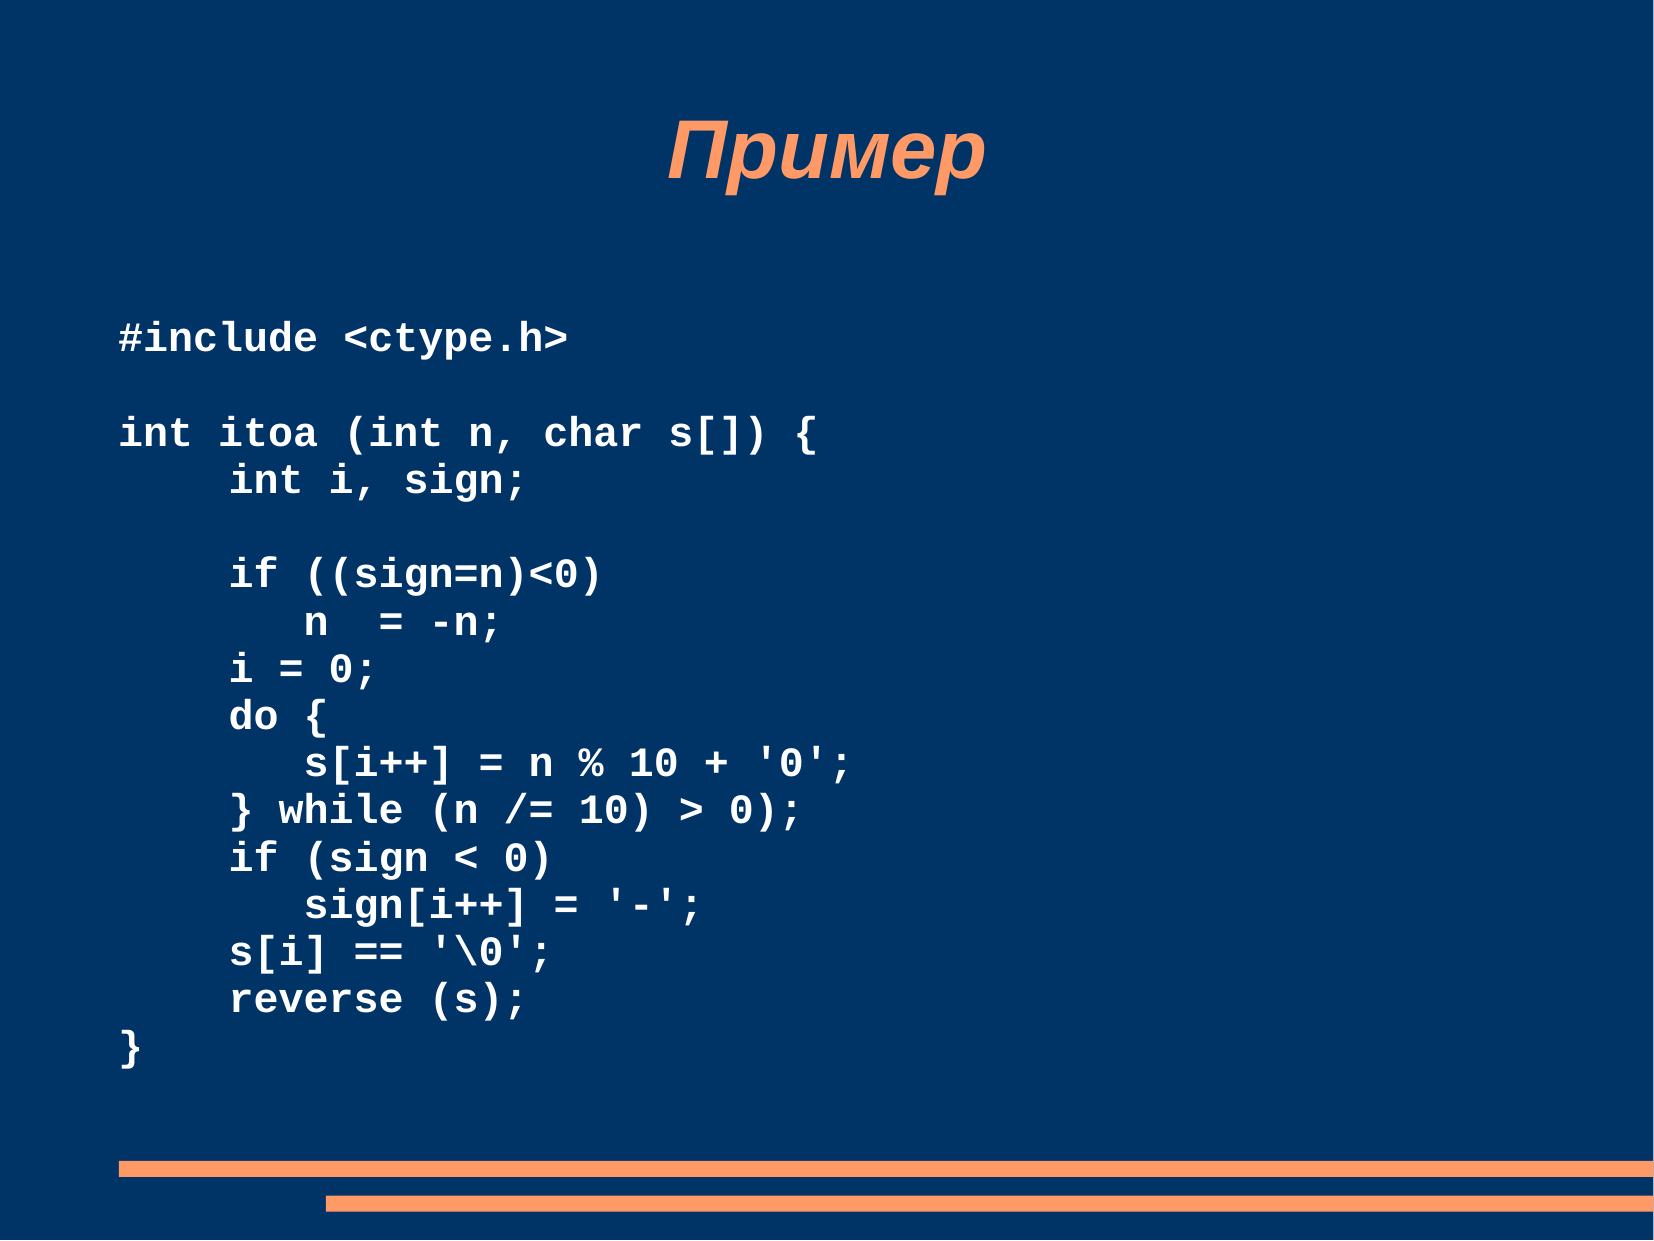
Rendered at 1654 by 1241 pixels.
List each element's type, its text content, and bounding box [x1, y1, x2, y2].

title Пример [121, 53, 1534, 247]
text_box #include <ctype.h> int itoa (int n, char s[]) { int i, sign; if ((sign=n)<0) n = -n; i = 0; do { s[i++] = n % 10 + '0'; } while (n /= 10) > 0); if (sign < 0) sign[i++] = '-'; s[i] == '\0'; reverse (s); } [118, 312, 1625, 1077]
